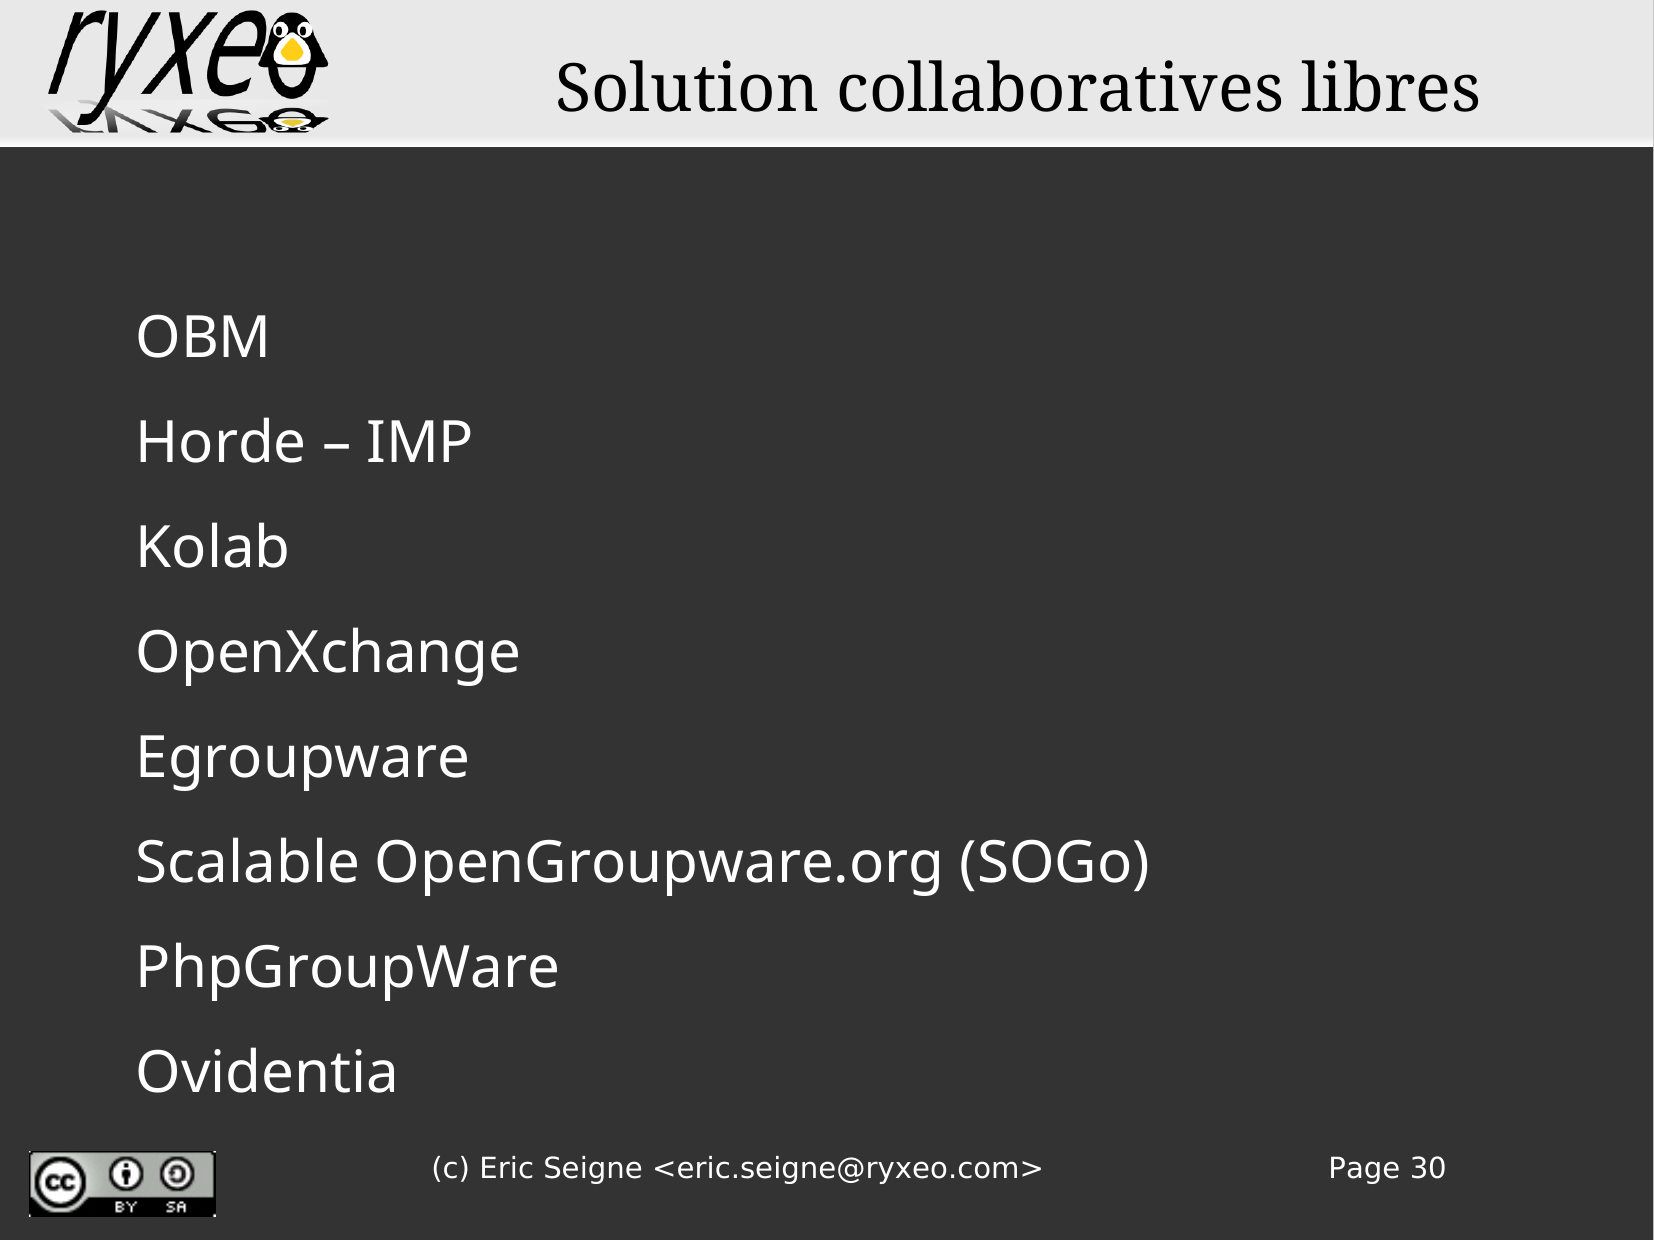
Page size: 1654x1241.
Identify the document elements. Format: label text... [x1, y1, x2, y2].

picture [29, 1151, 216, 1217]
title Solution collaboratives libres [442, 29, 1595, 142]
picture [0, 0, 1654, 147]
list OBM Horde – IMP Kolab OpenXchange Egroupware Scalable OpenGroupware.org (SOGo) PhpGroupWare Ovidentia [118, 295, 1522, 1117]
